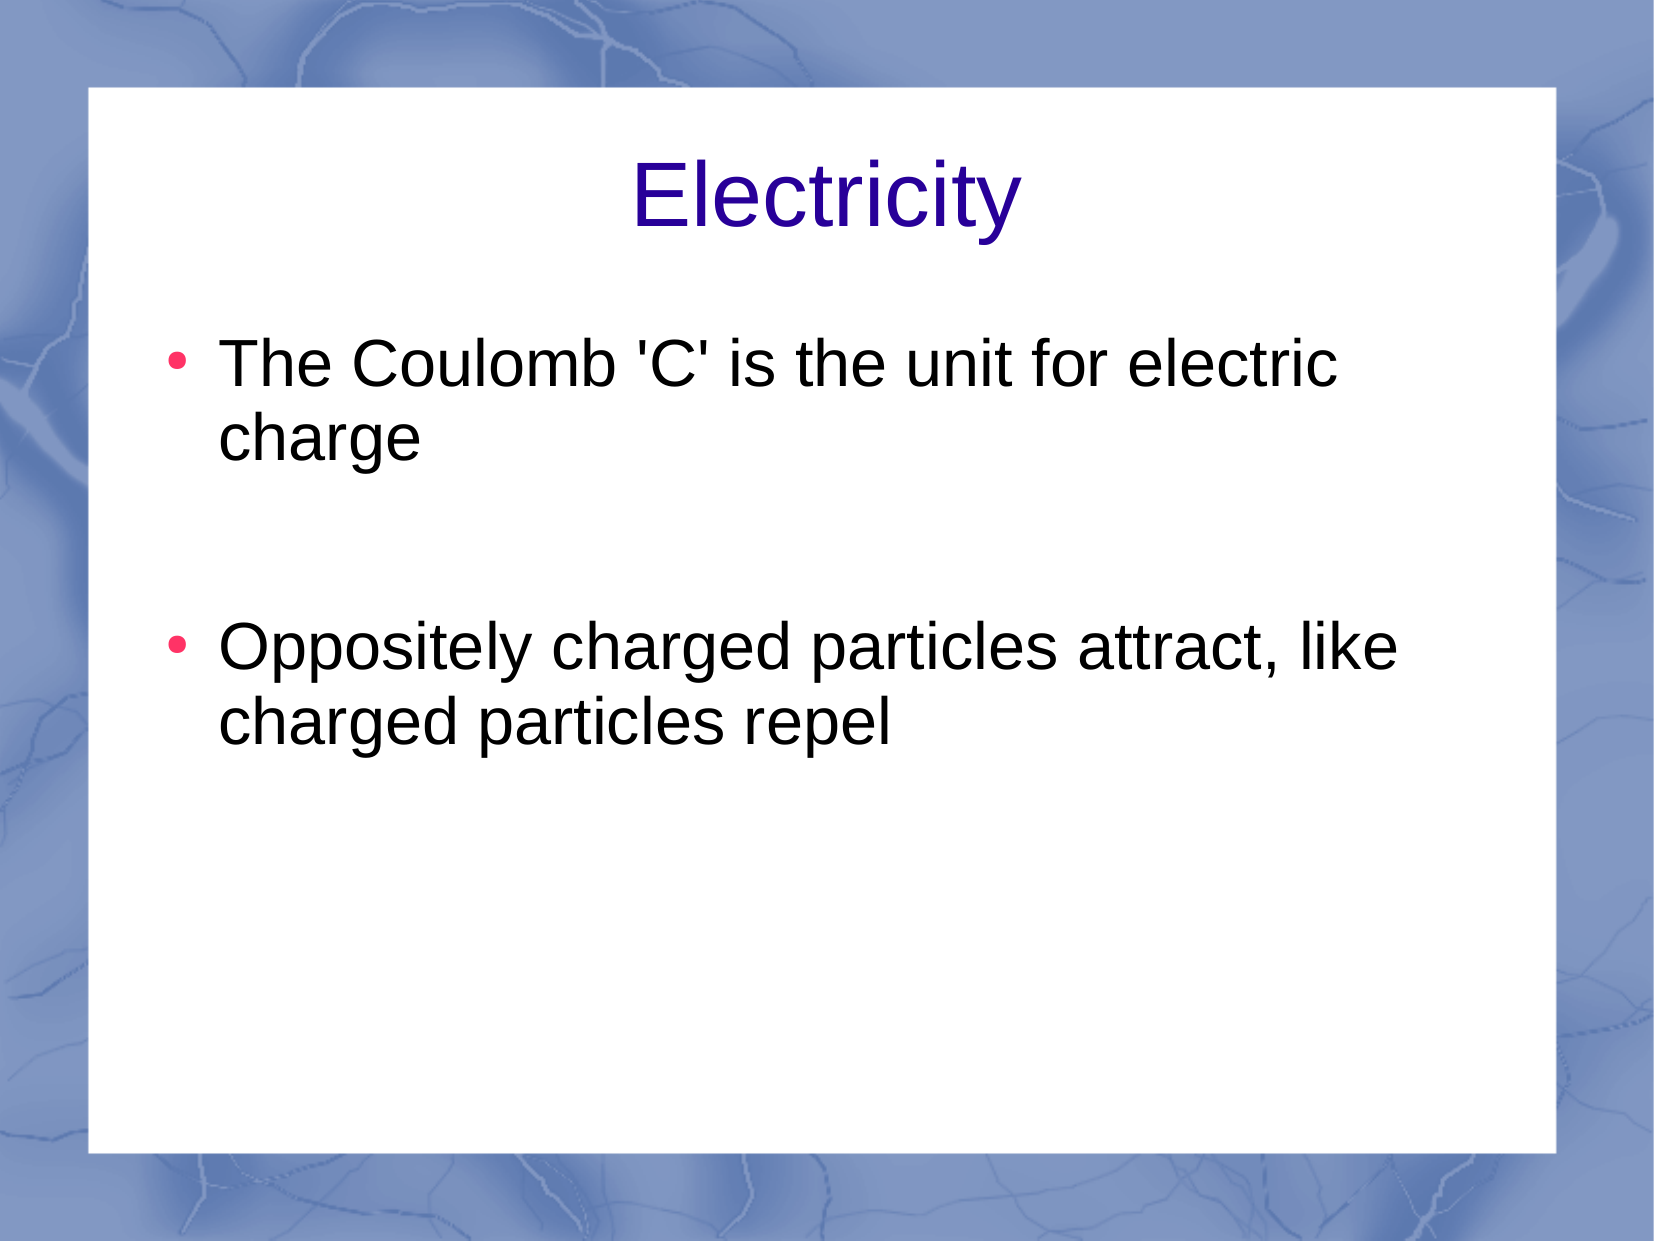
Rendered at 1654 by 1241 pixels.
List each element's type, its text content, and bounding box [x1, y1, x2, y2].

list The Coulomb 'C' is the unit for electric charge Oppositely charged particles attract, like charged particles repel [147, 325, 1506, 996]
title Electricity [118, 98, 1536, 291]
picture [0, 0, 1654, 1241]
